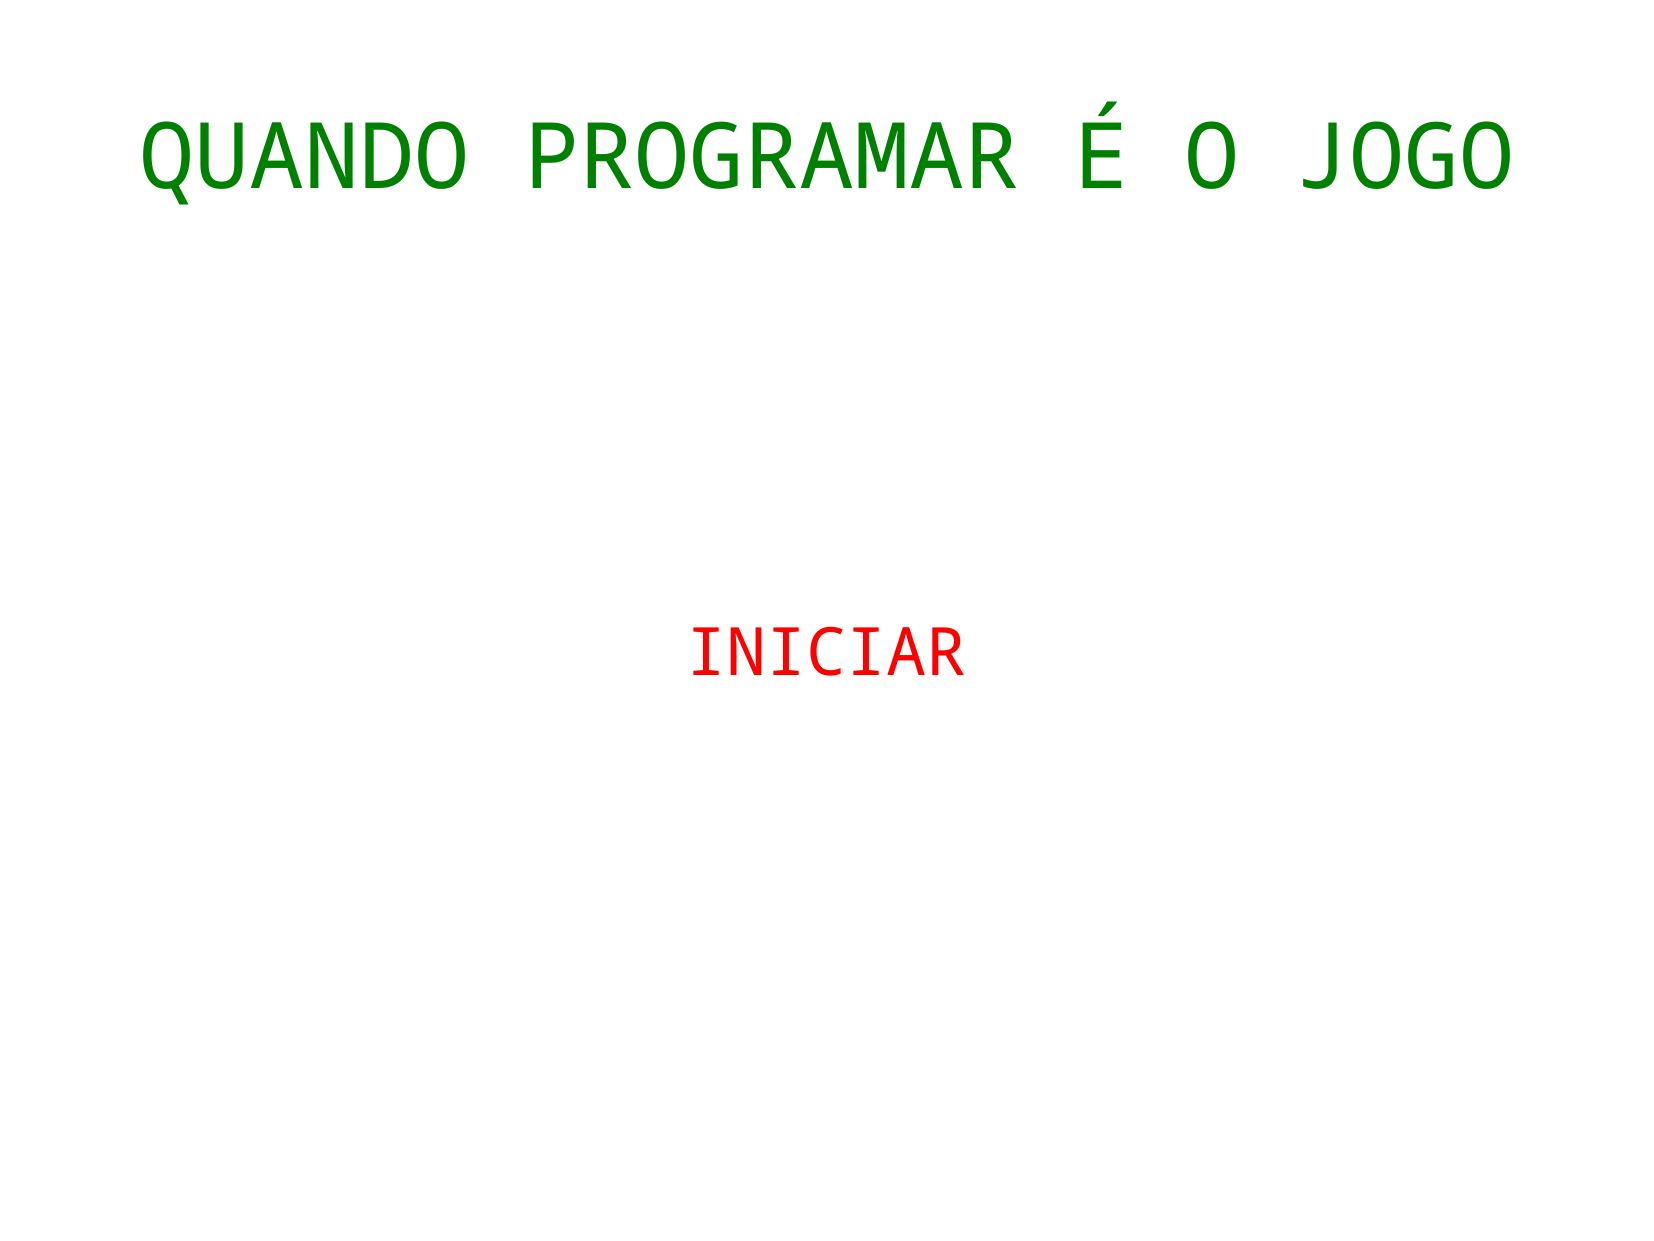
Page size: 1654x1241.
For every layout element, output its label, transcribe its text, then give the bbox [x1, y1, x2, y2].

title QUANDO PROGRAMAR É O JOGO [82, 49, 1571, 257]
subtitle INICIAR [82, 290, 1571, 1010]
